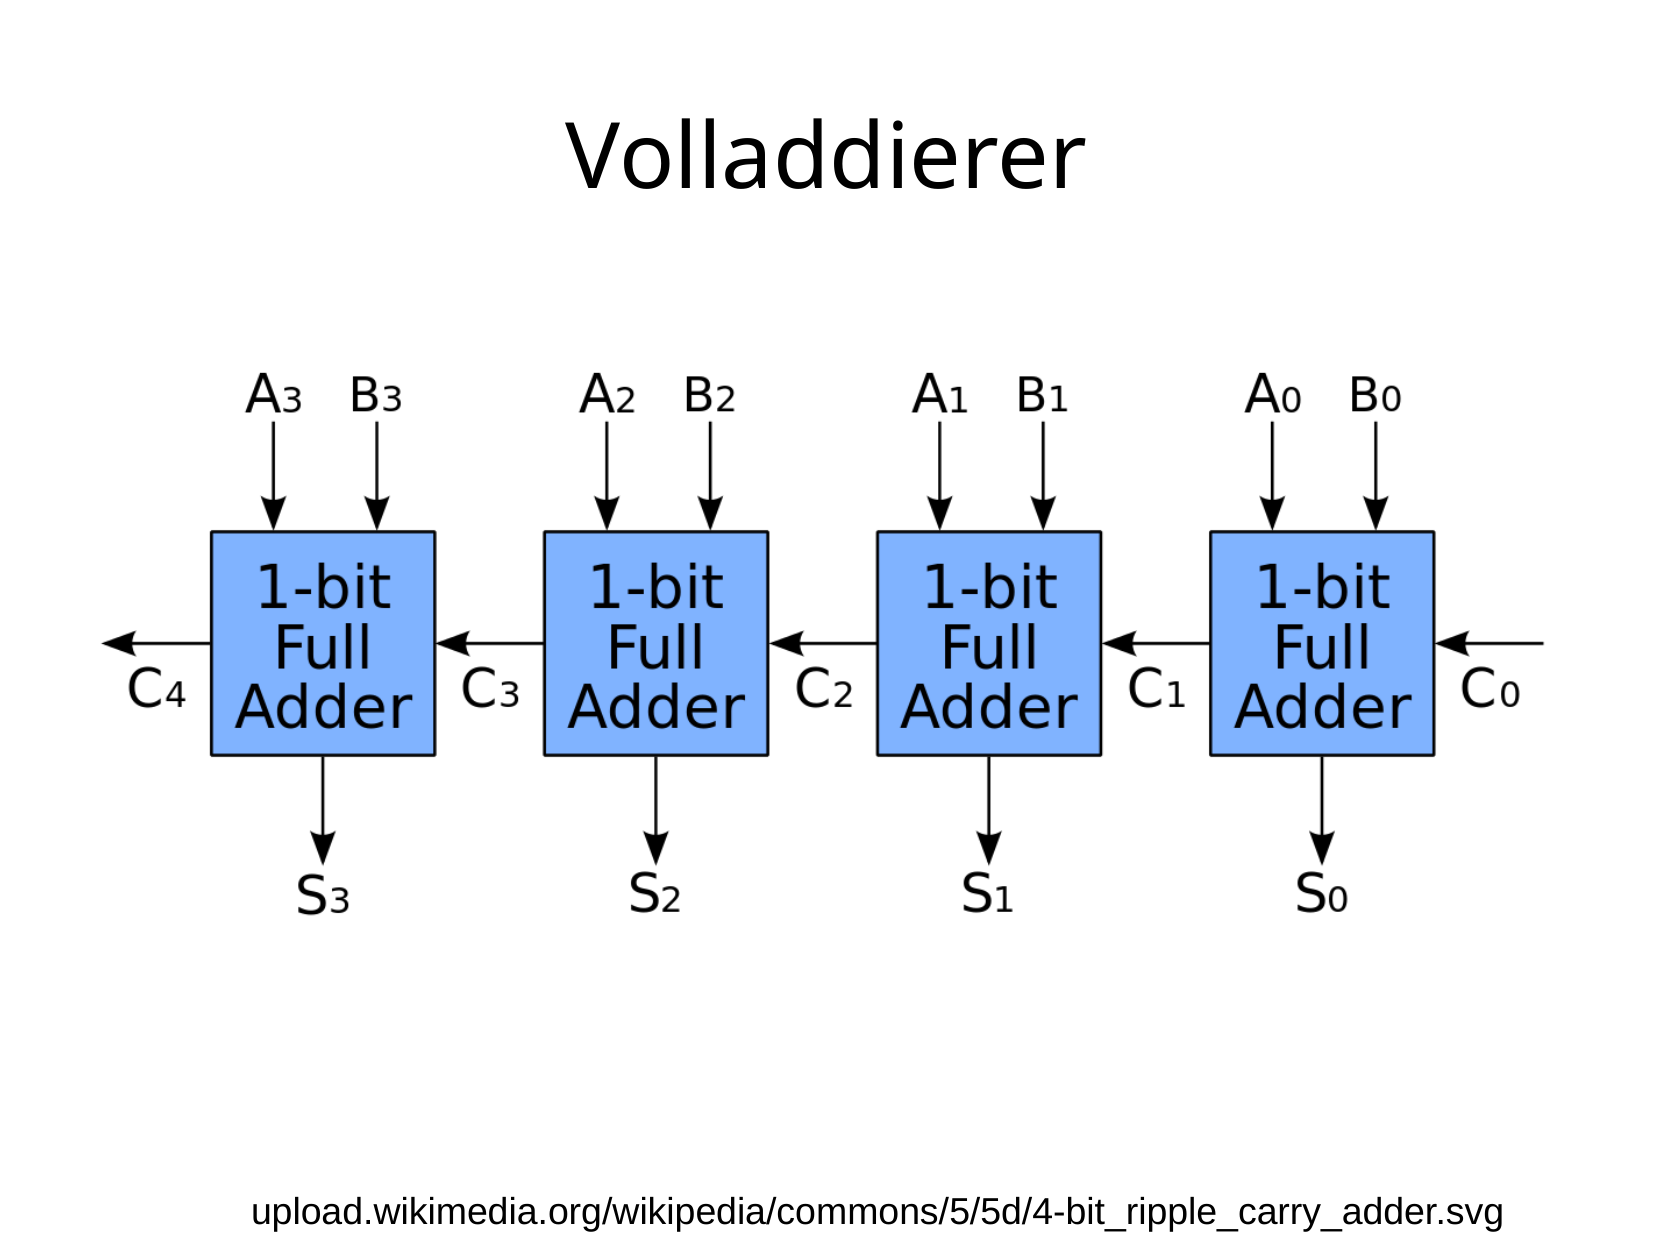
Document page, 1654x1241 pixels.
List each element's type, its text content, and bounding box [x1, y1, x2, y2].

title Volladdierer [82, 49, 1571, 257]
text_box upload.wikimedia.org/wikipedia/commons/5/5d/4-bit_ripple_carry_adder.svg [236, 1183, 1520, 1241]
picture [82, 290, 1571, 1010]
